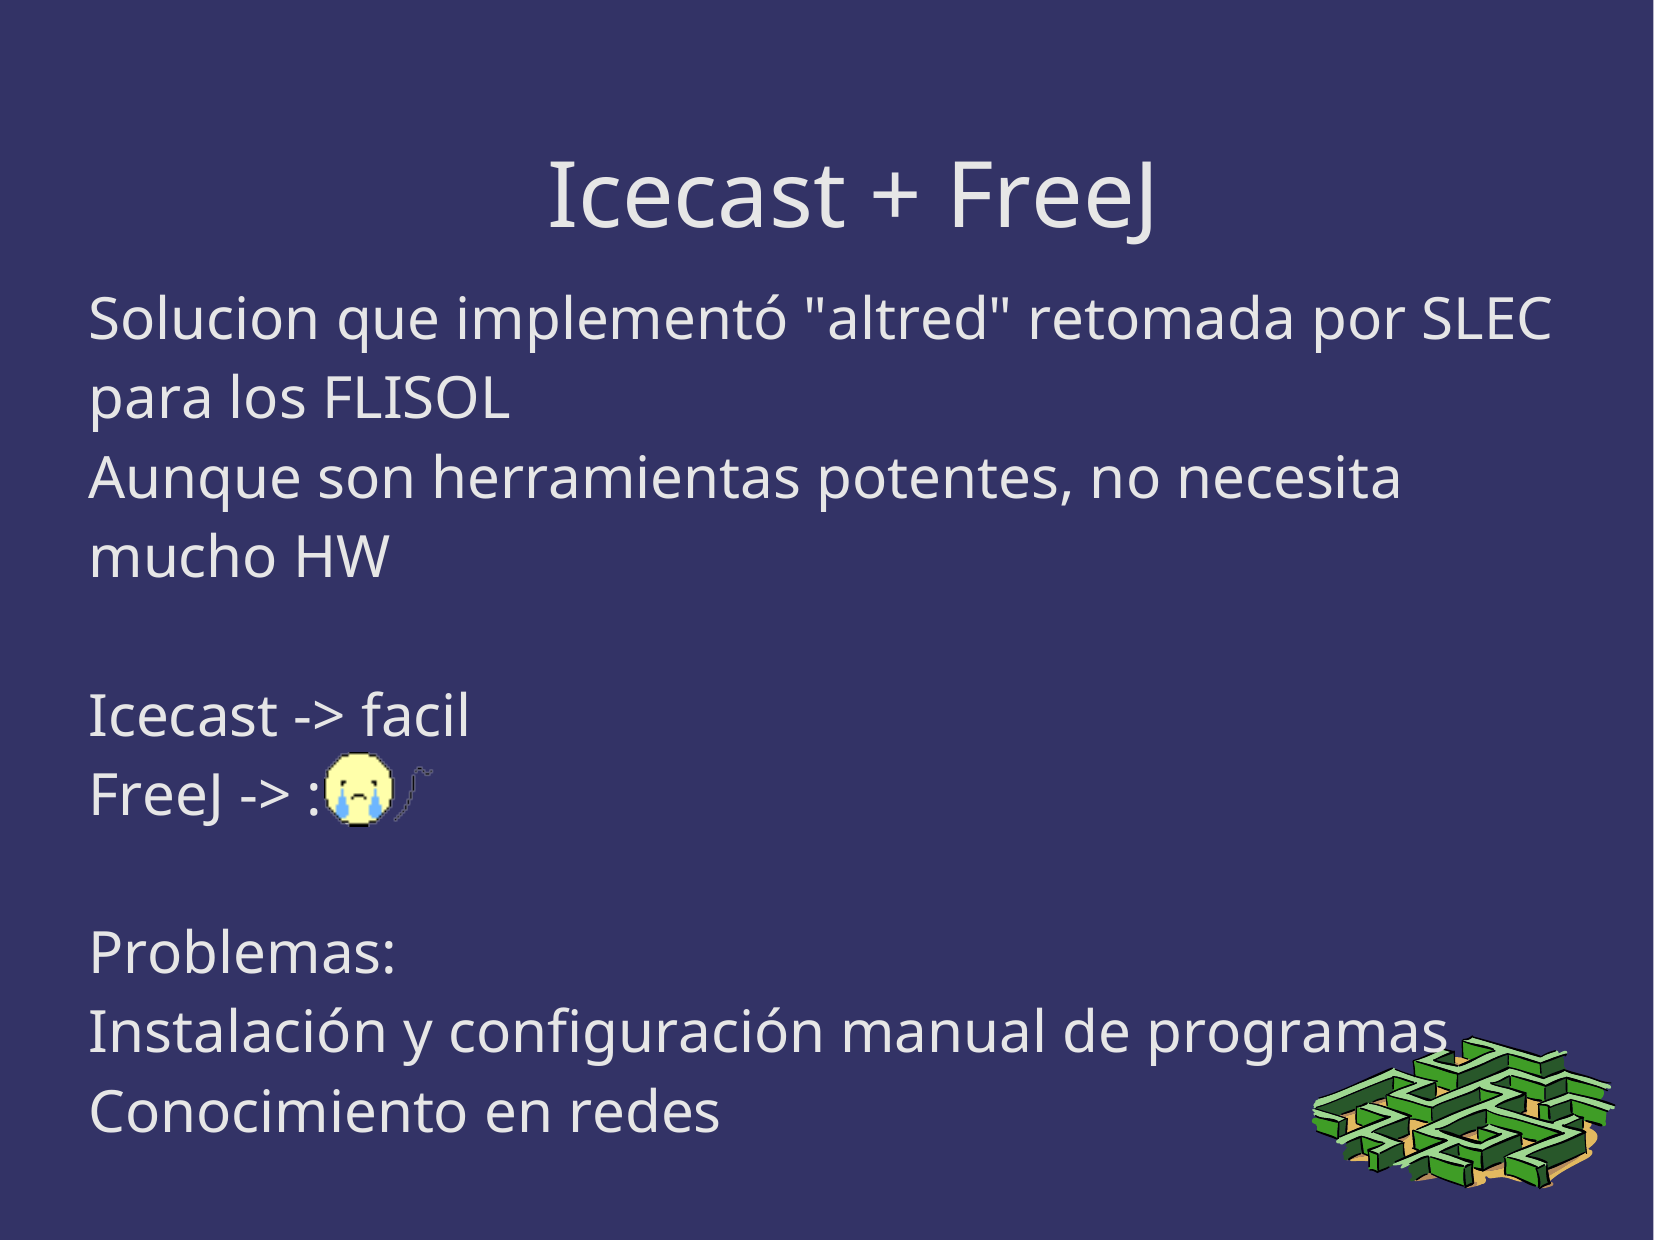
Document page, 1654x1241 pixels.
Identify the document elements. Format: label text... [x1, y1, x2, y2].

subtitle Solucion que implementó "altred" retomada por SLEC para los FLISOL Aunque son herramientas potentes, no necesita mucho HW Icecast -> facil FreeJ -> :'( Problemas: Instalación y configuración manual de programas Conocimiento en redes [88, 295, 1595, 1211]
picture [324, 752, 451, 827]
title Icecast + FreeJ [147, 88, 1560, 295]
